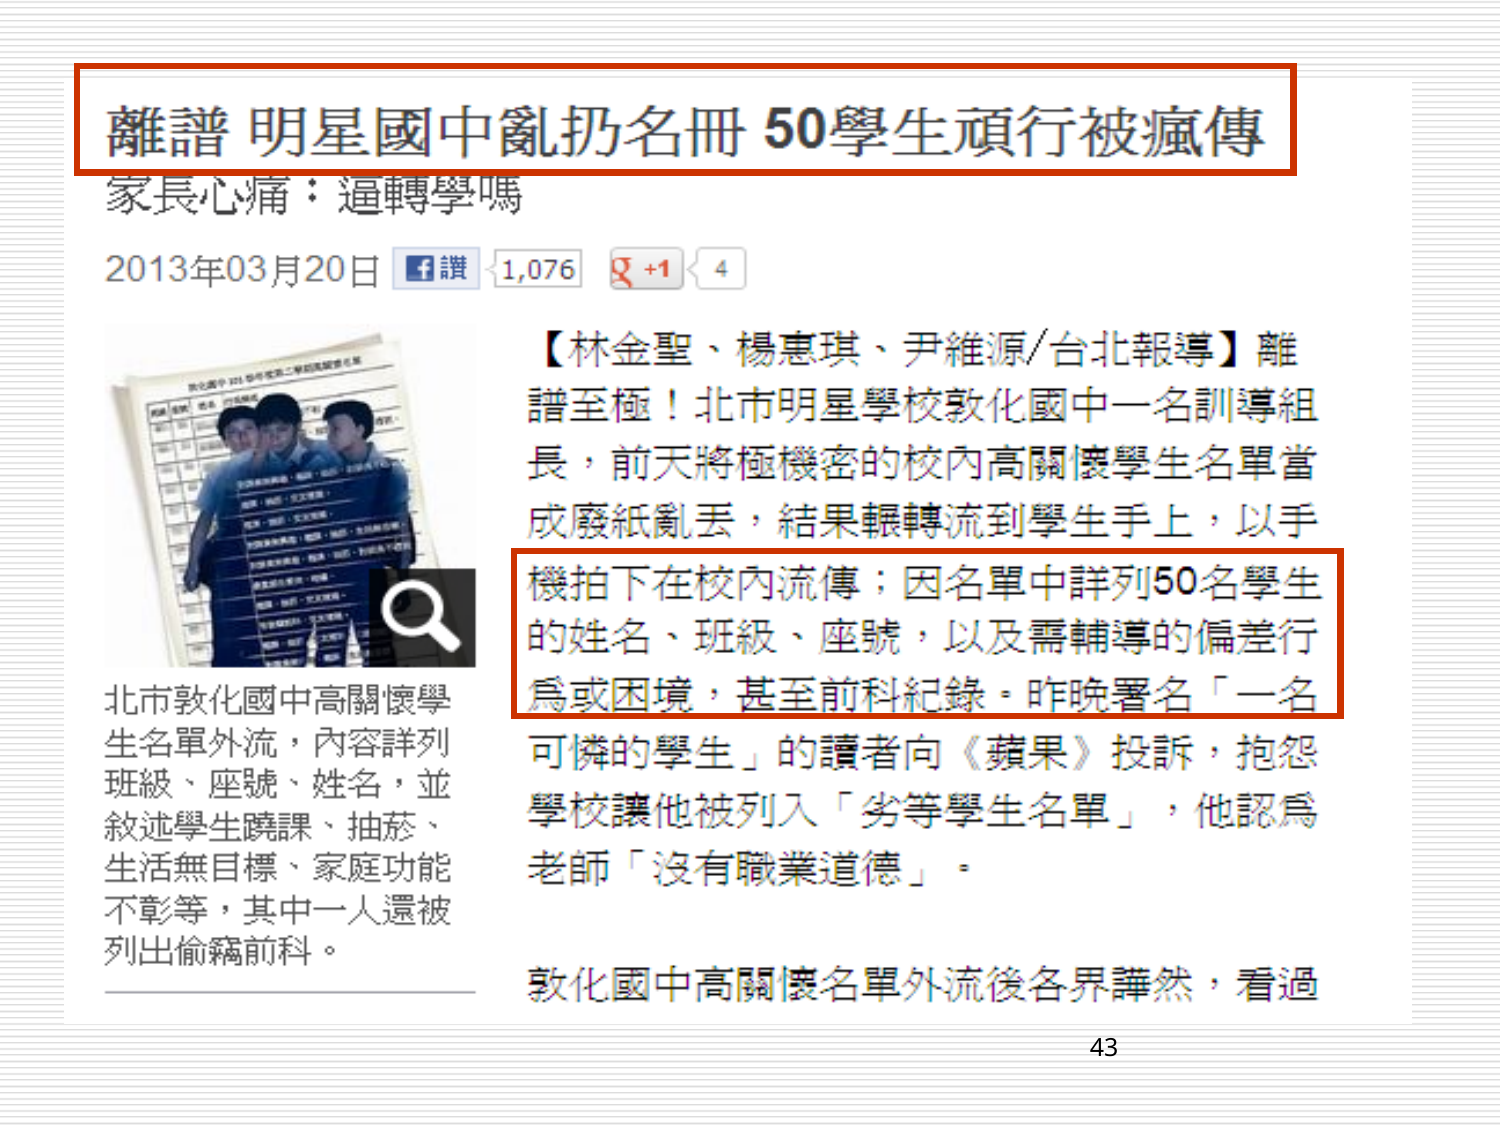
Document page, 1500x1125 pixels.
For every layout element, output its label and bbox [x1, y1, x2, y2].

text_box [1074, 1024, 1400, 1103]
picture [64, 78, 1412, 1024]
picture [80, 78, 1290, 169]
